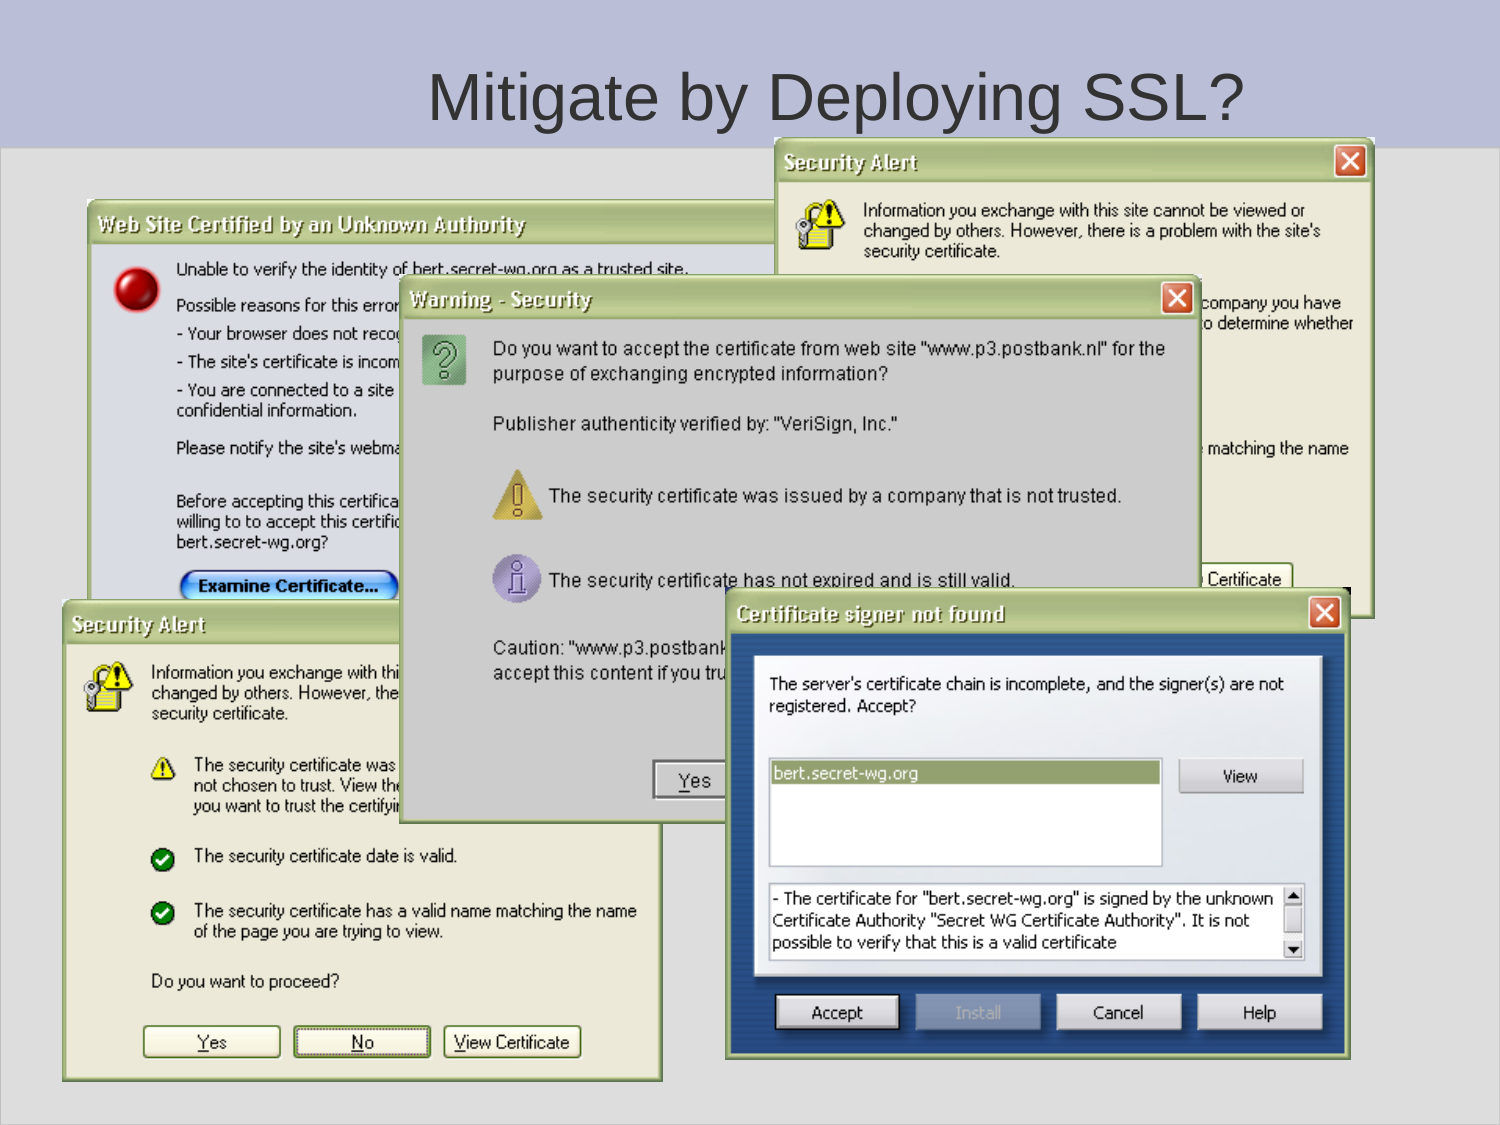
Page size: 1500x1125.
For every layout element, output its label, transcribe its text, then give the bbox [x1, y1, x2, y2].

picture [62, 157, 1375, 1082]
title Mitigate by Deploying SSL? [196, 52, 1477, 157]
